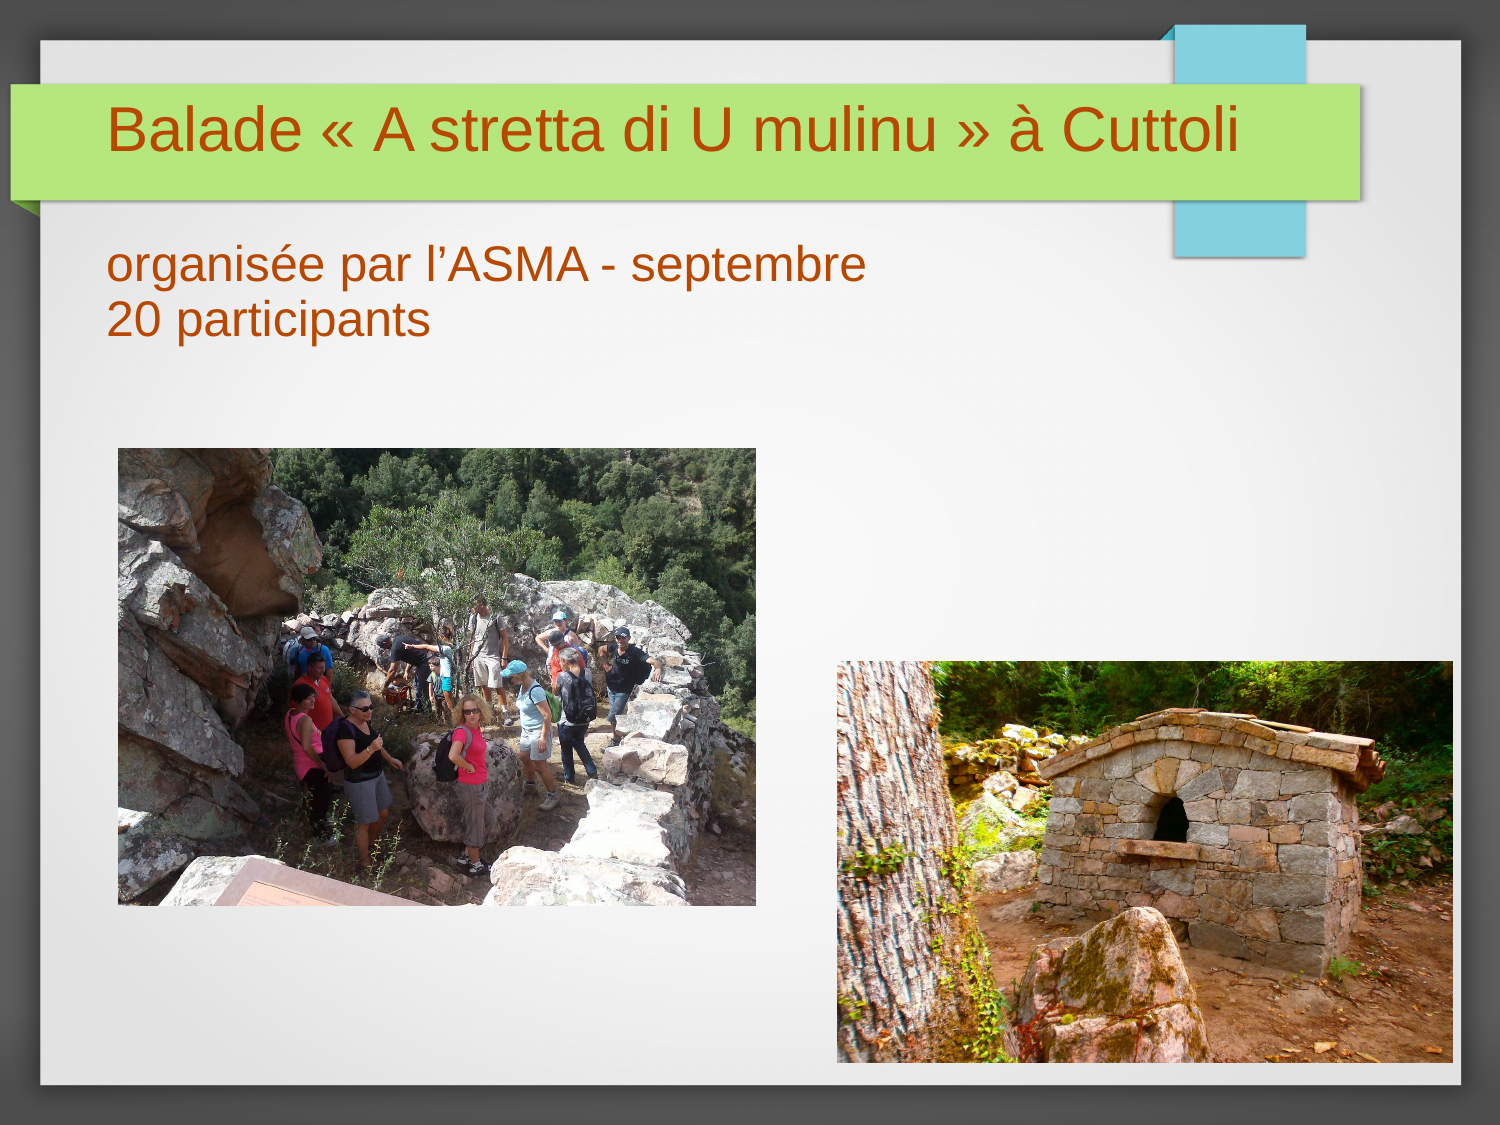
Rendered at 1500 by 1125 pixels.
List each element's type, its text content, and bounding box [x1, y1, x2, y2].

title Balade « A stretta di U mulinu » à Cuttoli organisée par l’ASMA - septembre 20 participants [106, 94, 1387, 348]
picture [0, 0, 1500, 1125]
